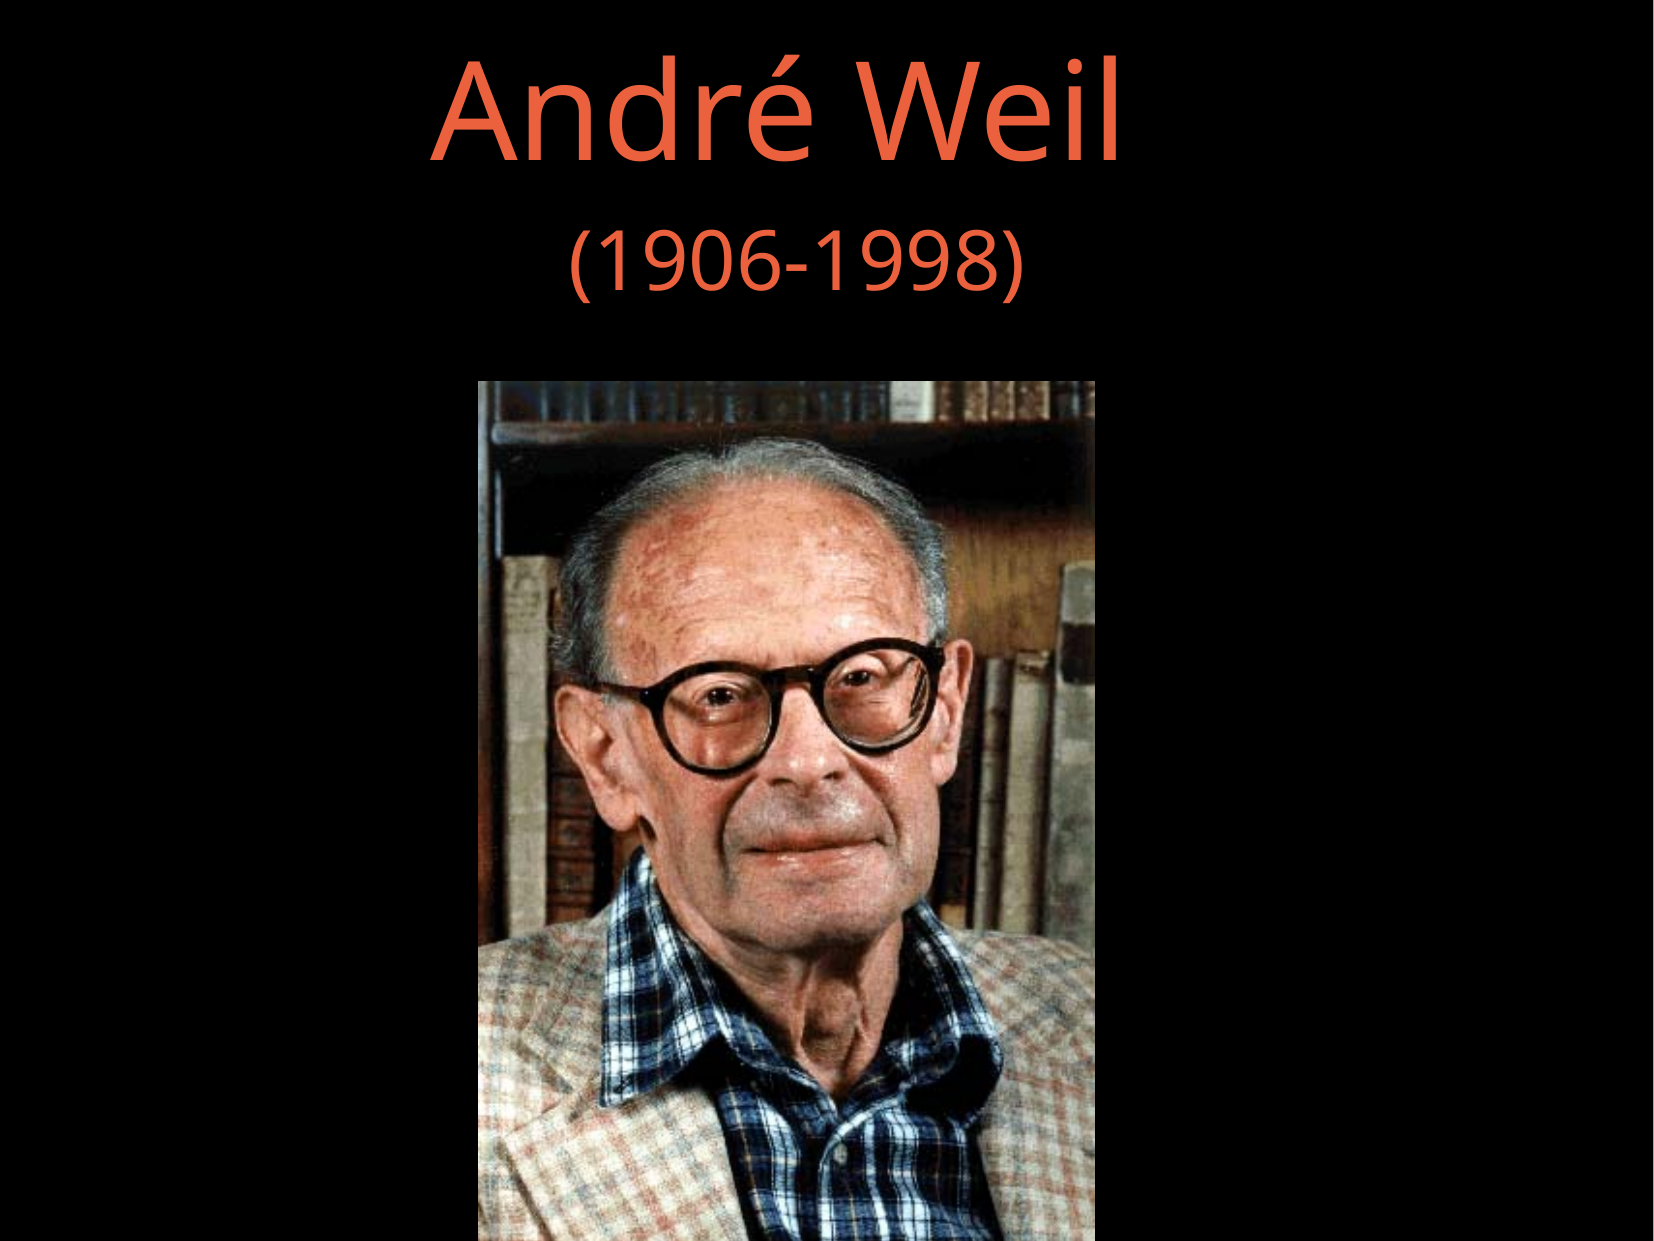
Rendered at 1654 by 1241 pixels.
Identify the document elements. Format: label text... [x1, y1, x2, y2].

text_box André Weil (1906-1998) [295, 6, 1300, 388]
picture [478, 381, 1095, 1241]
text_box [0, 0, 1654, 1241]
